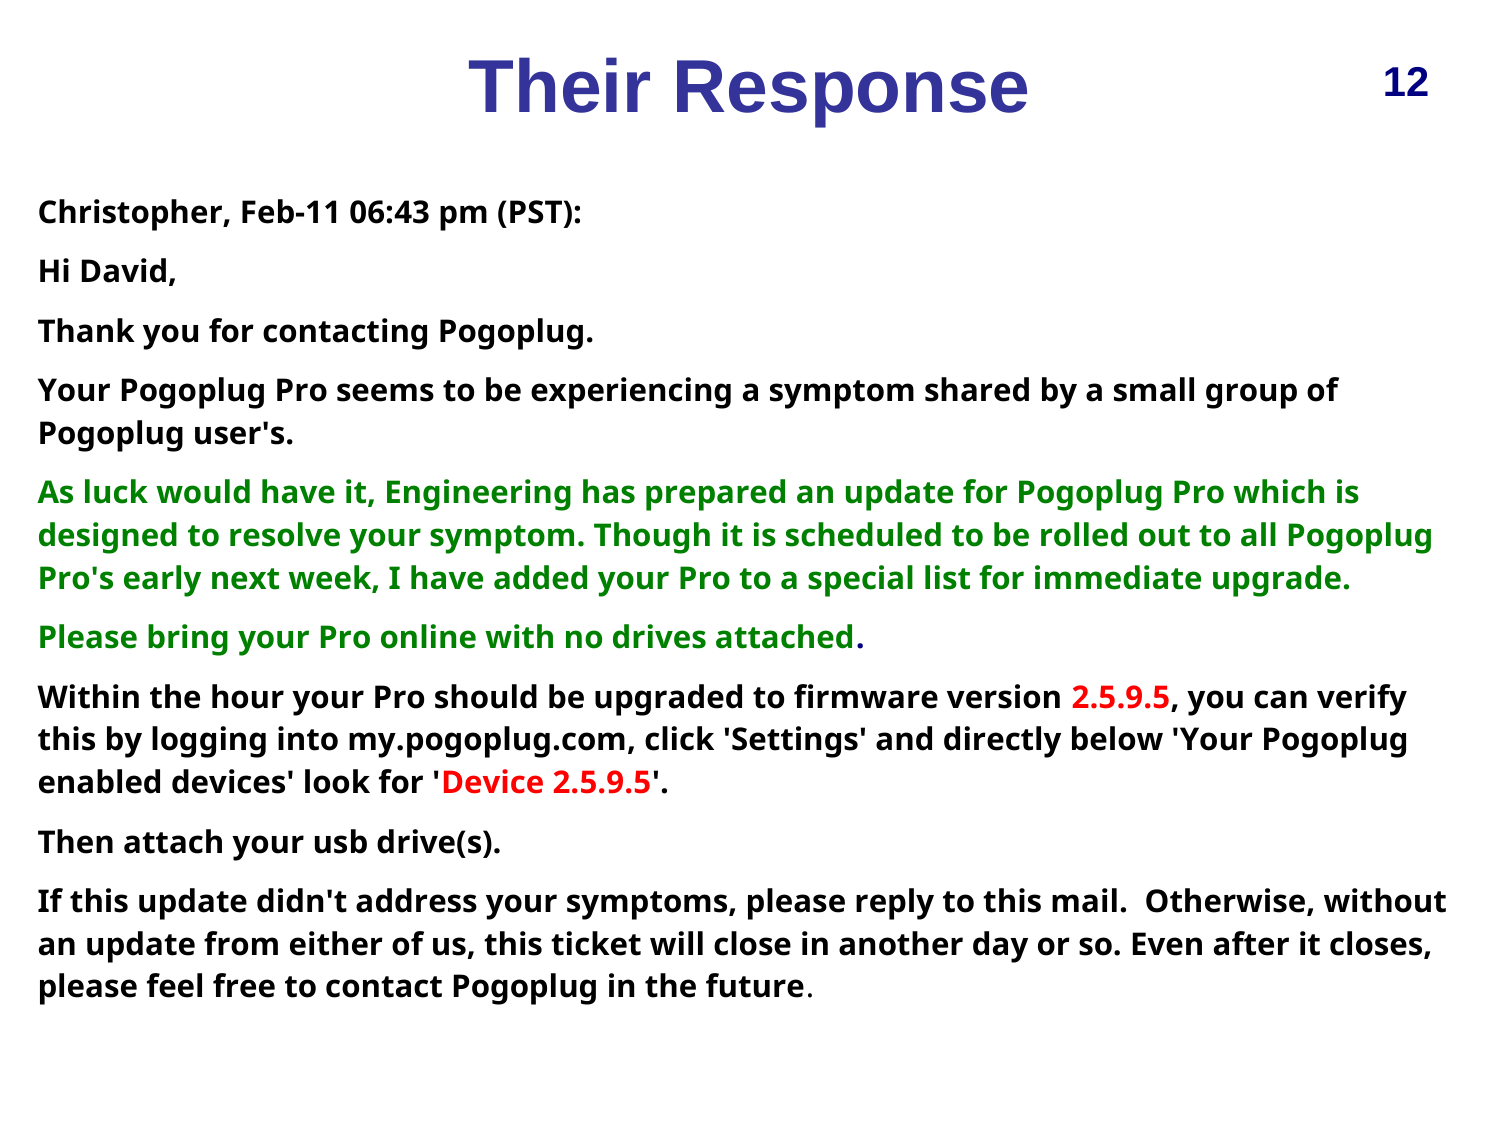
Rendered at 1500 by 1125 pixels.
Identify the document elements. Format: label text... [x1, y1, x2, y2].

text_box 12 [1350, 47, 1463, 113]
title Their Response [75, 37, 1426, 136]
subtitle Christopher, Feb-11 06:43 pm (PST): Hi David, Thank you for contacting Pogoplug. Your Pogoplug Pro seems to be experiencing a symptom shared by a small group of Pogoplug user's. As luck would have it, Engineering has prepared an update for Pogoplug Pro which is designed to resolve your symptom. Though it is scheduled to be rolled out to all Pogoplug Pro's early next week, I have added your Pro to a special list for immediate upgrade. Please bring your Pro online with no drives attached. Within the hour your Pro should be upgraded to firmware version 2.5.9.5, you can verify this by logging into my.pogoplug.com, click 'Settings' and directly below 'Your Pogoplug enabled devices' look for 'Device 2.5.9.5'. Then attach your usb drive(s). If this update didn't address your symptoms, please reply to this mail. Otherwise, without an update from either of us, this ticket will close in another day or so. Even after it closes, please feel free to contact Pogoplug in the future. [37, 184, 1463, 1013]
